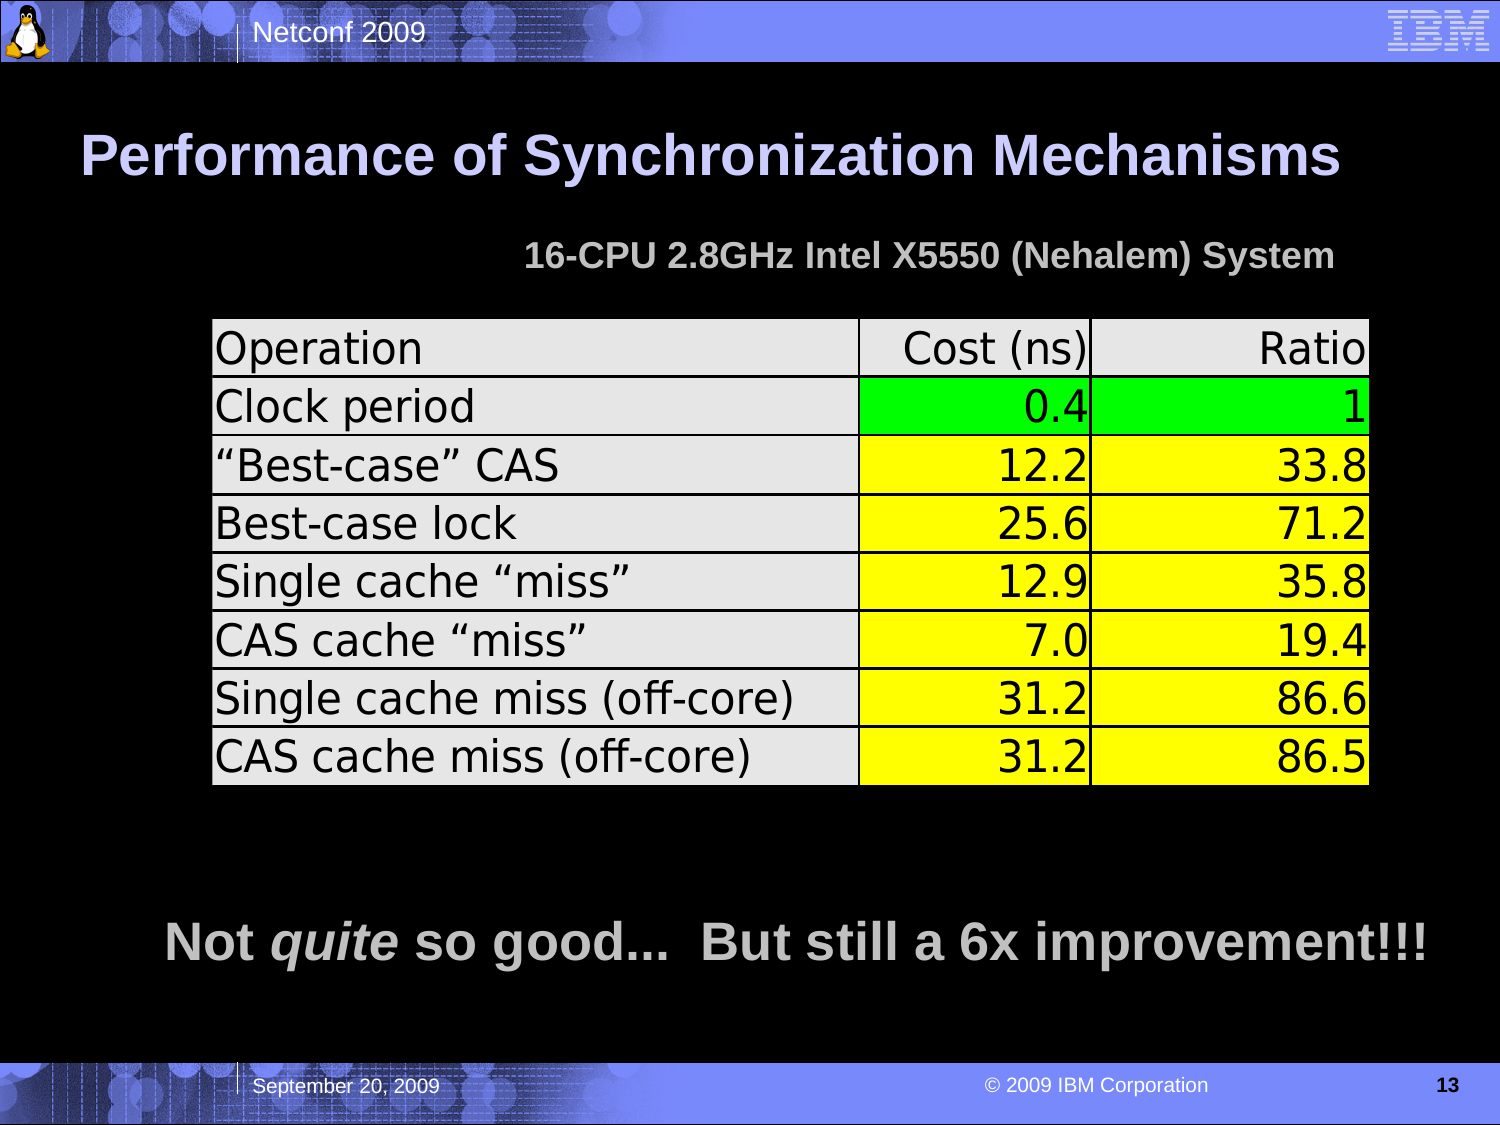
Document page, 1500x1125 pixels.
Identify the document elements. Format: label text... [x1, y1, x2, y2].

chart [212, 318, 1371, 788]
text_box 16-CPU 2.8GHz Intel X5550 (Nehalem) System [509, 226, 1351, 284]
picture [0, 1063, 1500, 1124]
title Performance of Synchronization Mechanisms [79, 116, 1433, 199]
text_box Not quite so good... But still a 6x improvement!!! [149, 904, 1446, 980]
picture [1, 1, 1500, 62]
